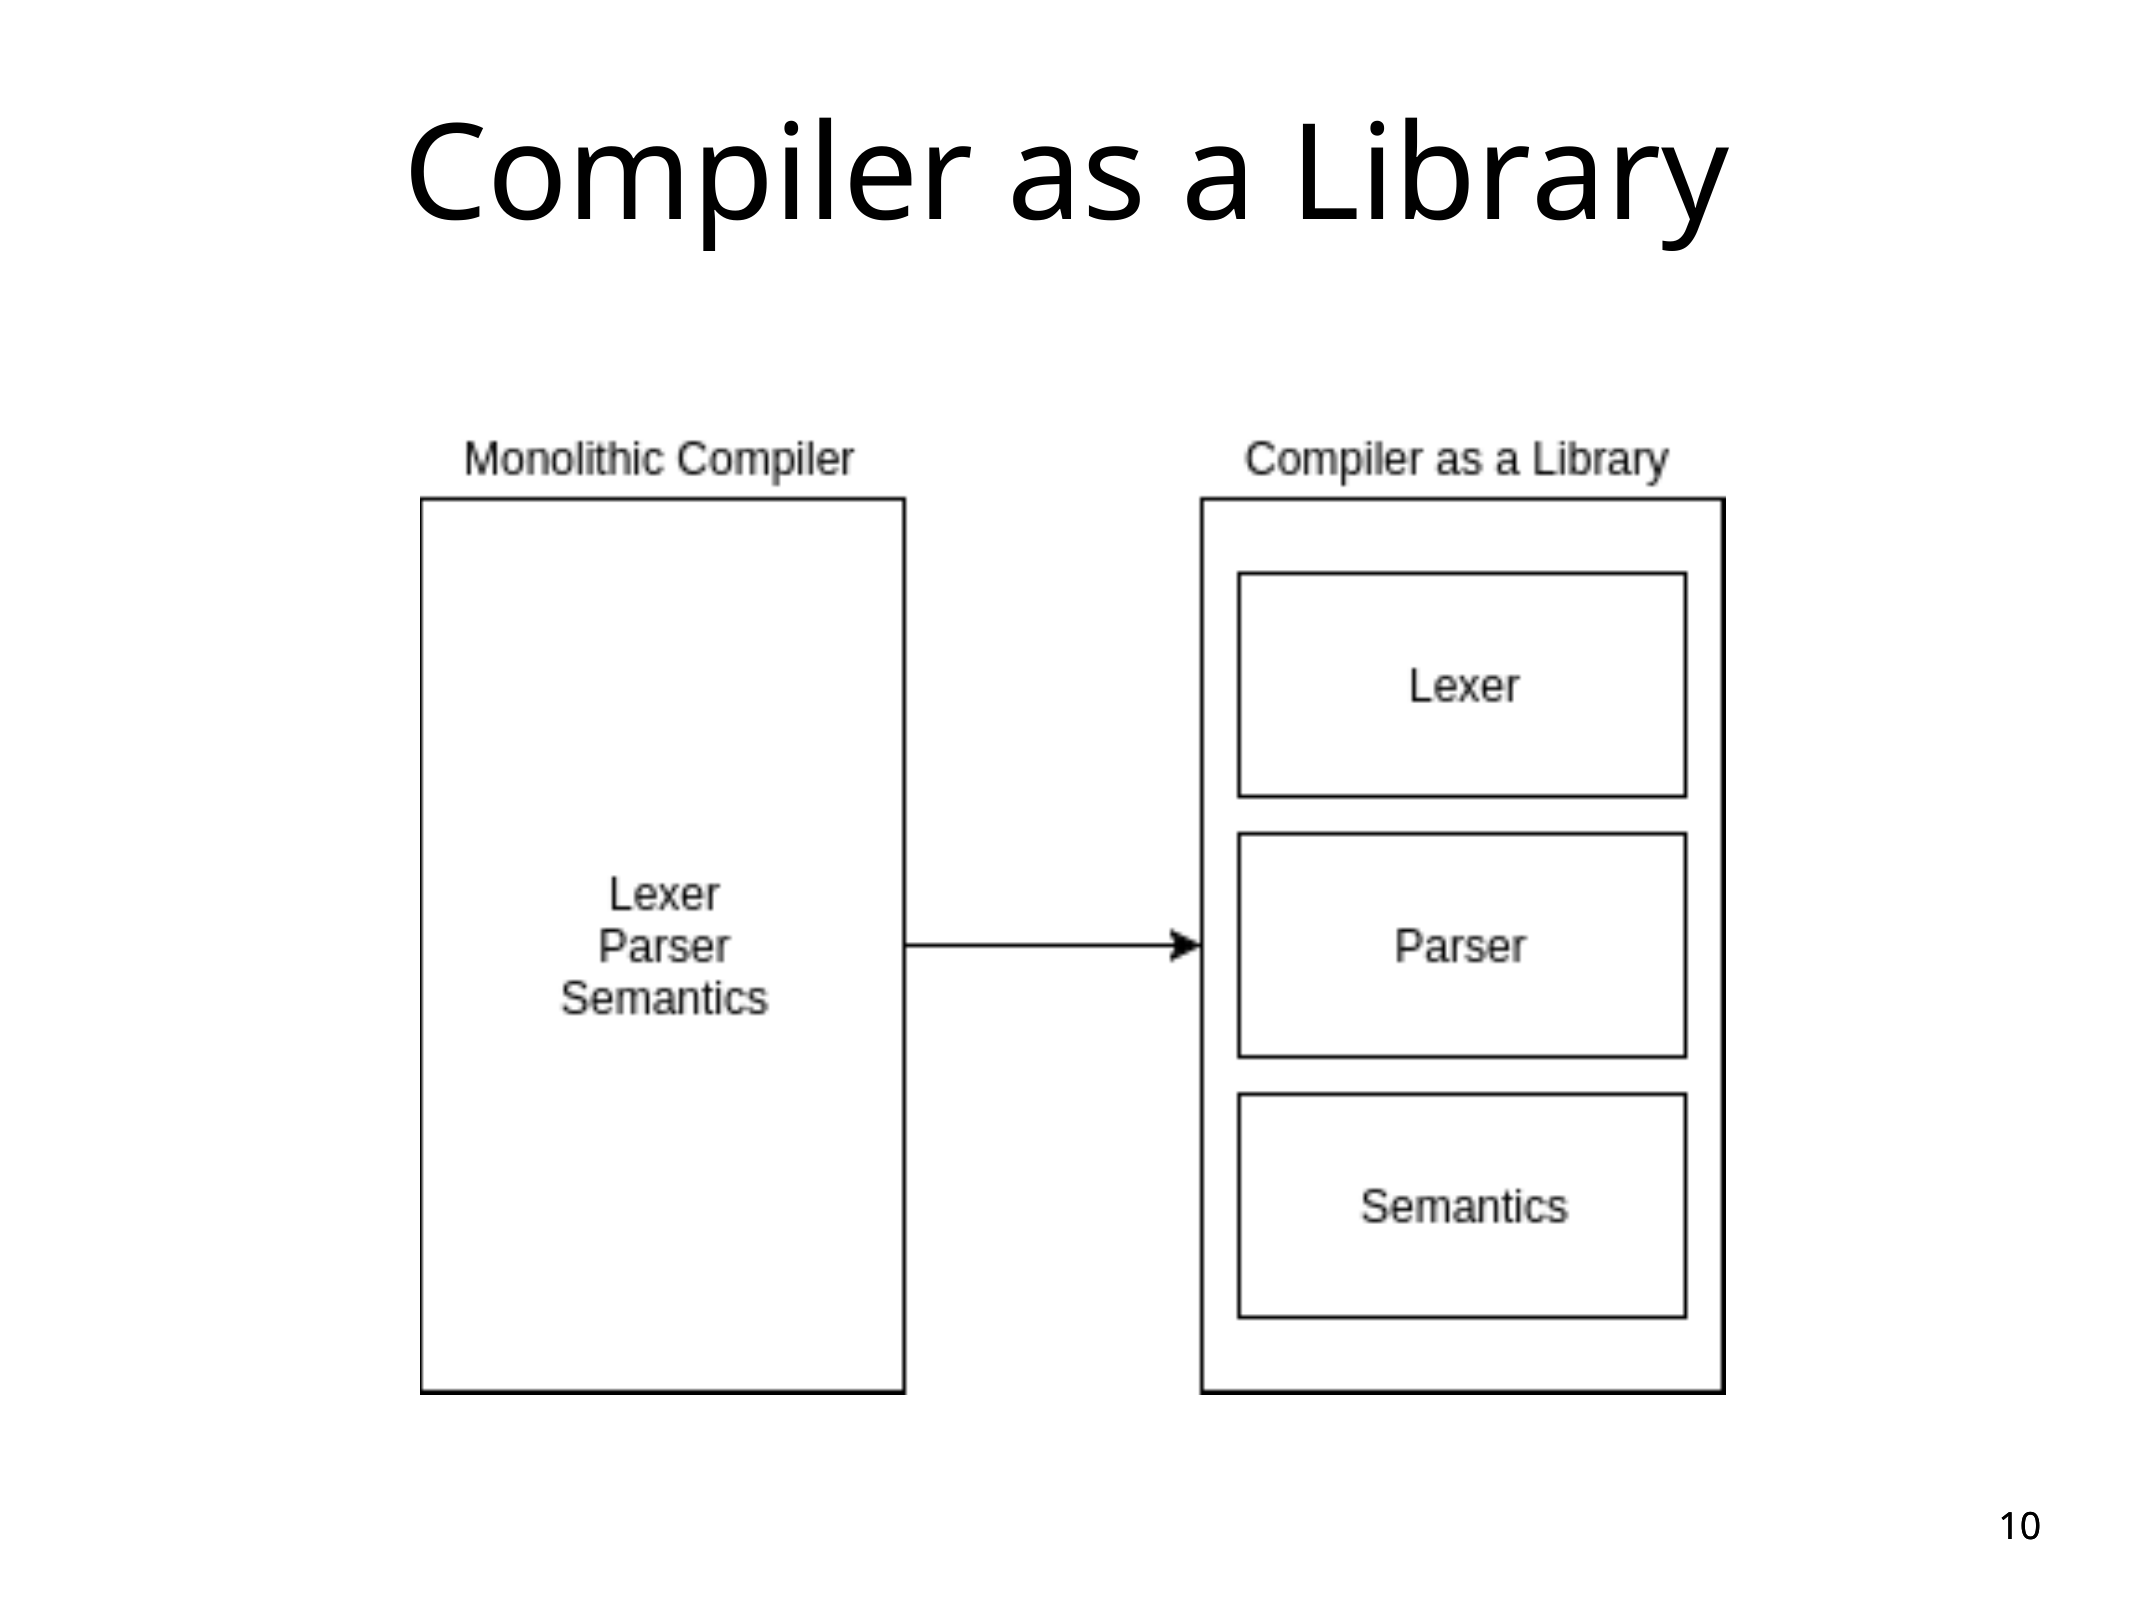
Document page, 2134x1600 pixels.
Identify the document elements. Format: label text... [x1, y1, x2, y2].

title Compiler as a Library [156, 72, 1978, 261]
text_box <number> [1985, 1493, 2055, 1557]
picture [420, 424, 1726, 1396]
